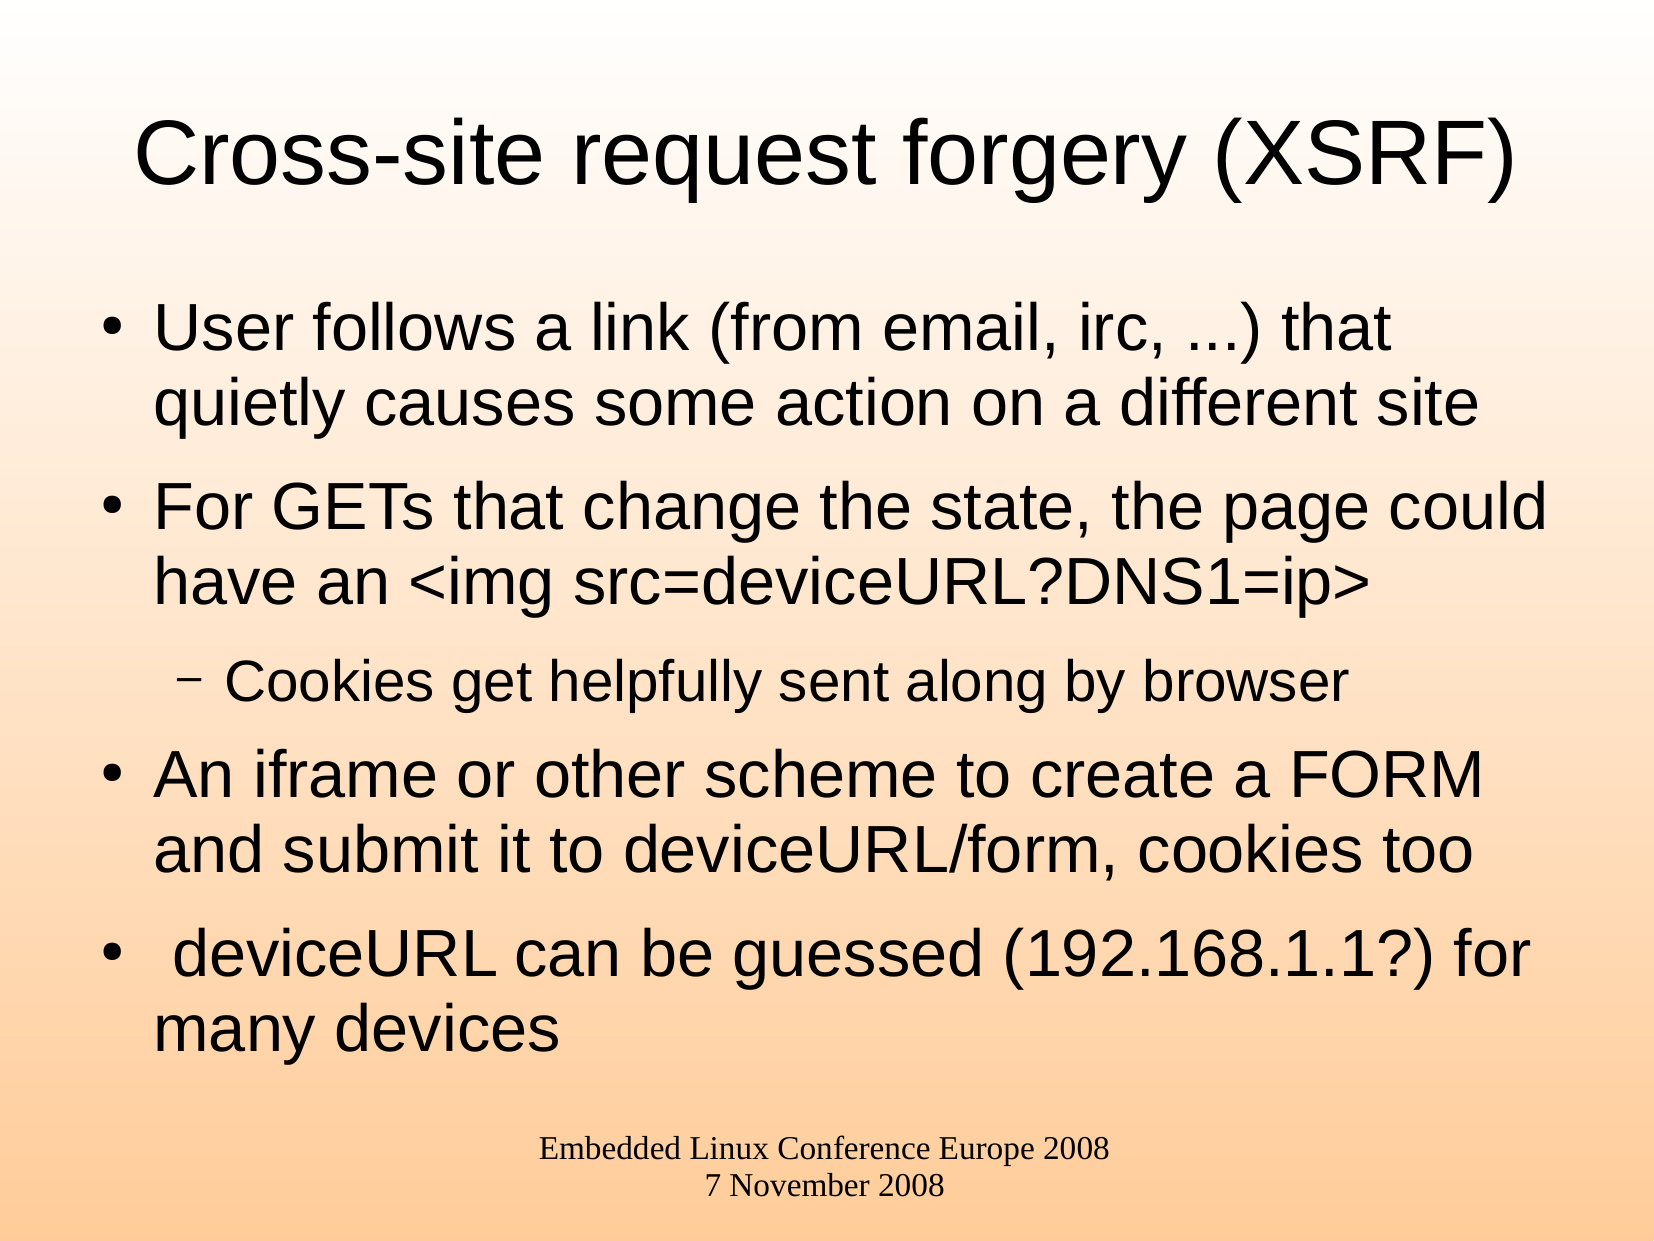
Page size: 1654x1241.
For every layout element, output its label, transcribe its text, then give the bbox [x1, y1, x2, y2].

list User follows a link (from email, irc, ...) that quietly causes some action on a different site For GETs that change the state, the page could have an <img src=deviceURL?DNS1=ip> Cookies get helpfully sent along by browser An iframe or other scheme to create a FORM and submit it to deviceURL/form, cookies too deviceURL can be guessed (192.168.1.1?) for many devices [82, 290, 1571, 1109]
title Cross-site request forgery (XSRF) [82, 49, 1571, 257]
